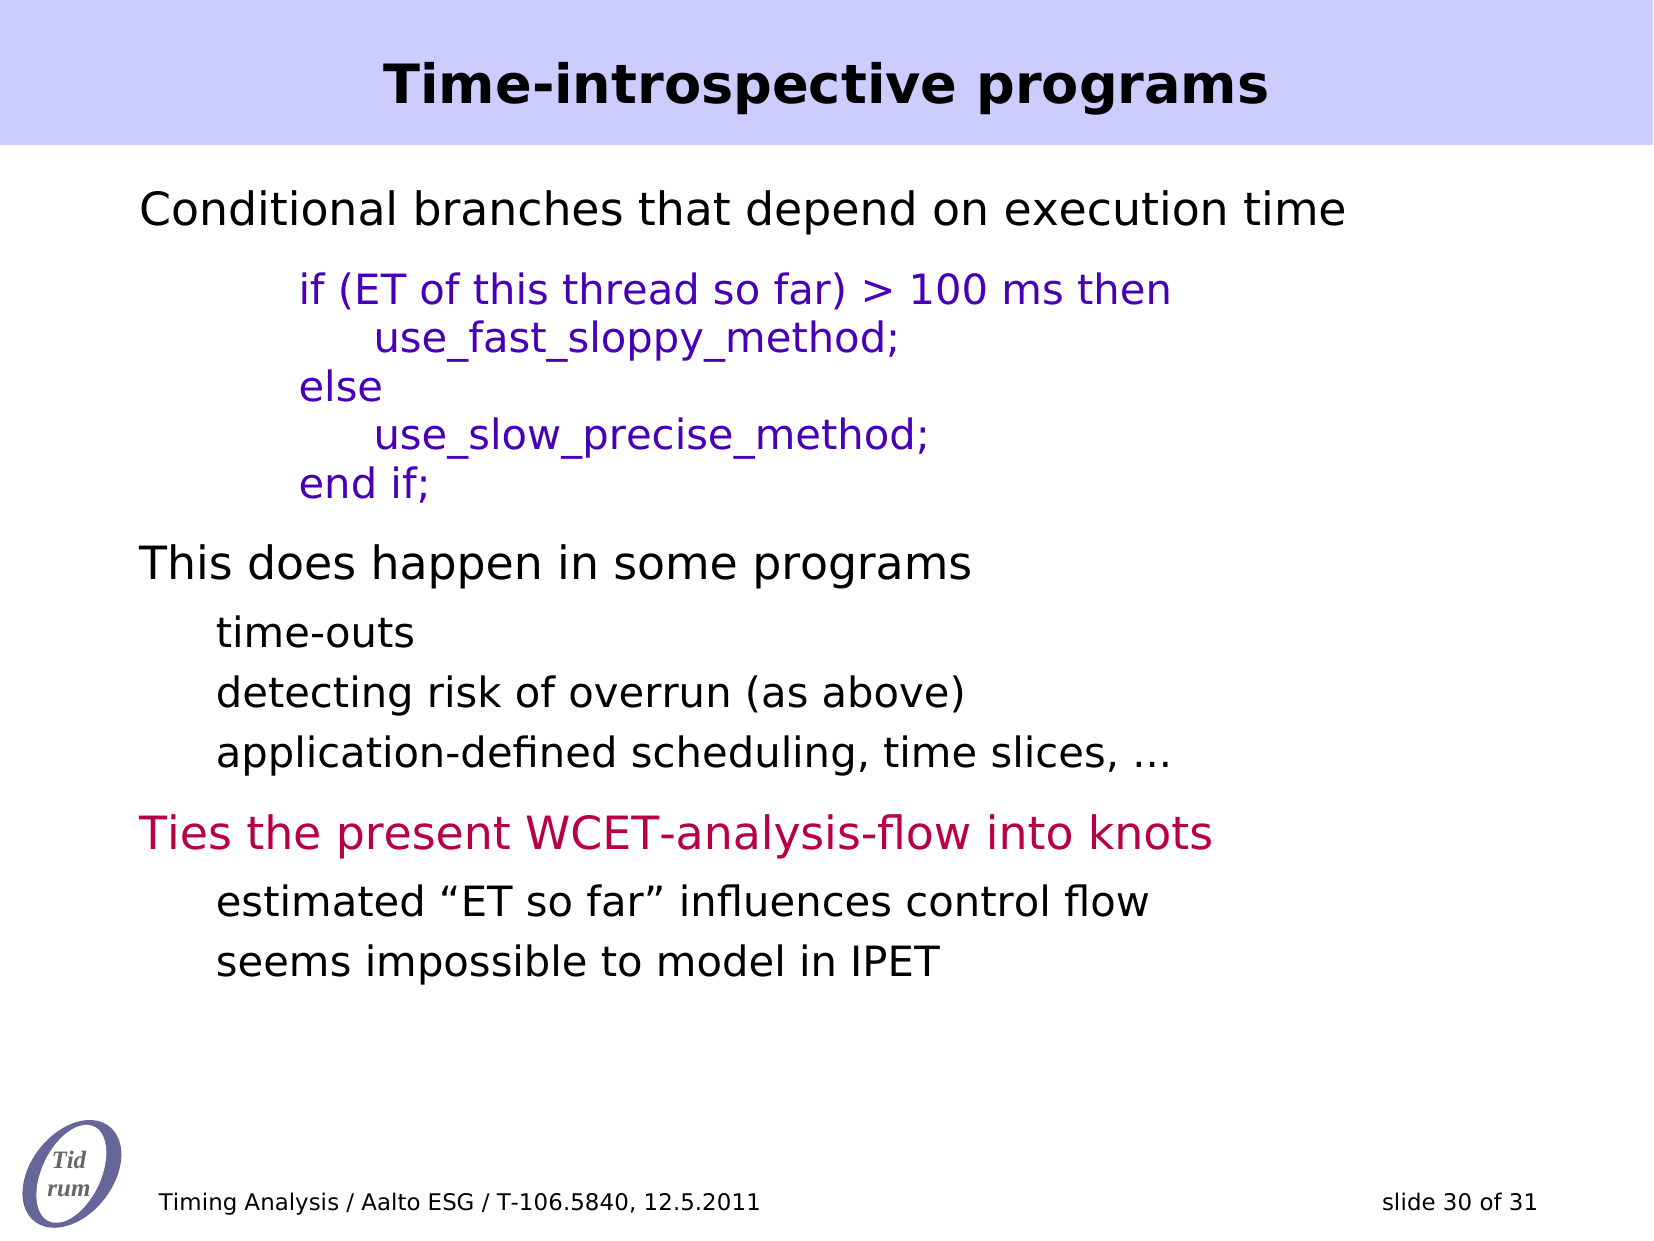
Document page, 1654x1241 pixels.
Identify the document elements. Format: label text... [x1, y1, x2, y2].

list Conditional branches that depend on execution time if (ET of this thread so far) > 100 ms then use_fast_sloppy_method; else use_slow_precise_method; end if; This does happen in some programs time-outs detecting risk of overrun (as above) application-defined scheduling, time slices, ... Ties the present WCET-analysis-flow into knots estimated “ET so far” influences control flow seems impossible to model in IPET [121, 182, 1533, 1121]
title Time-introspective programs [121, 43, 1533, 126]
